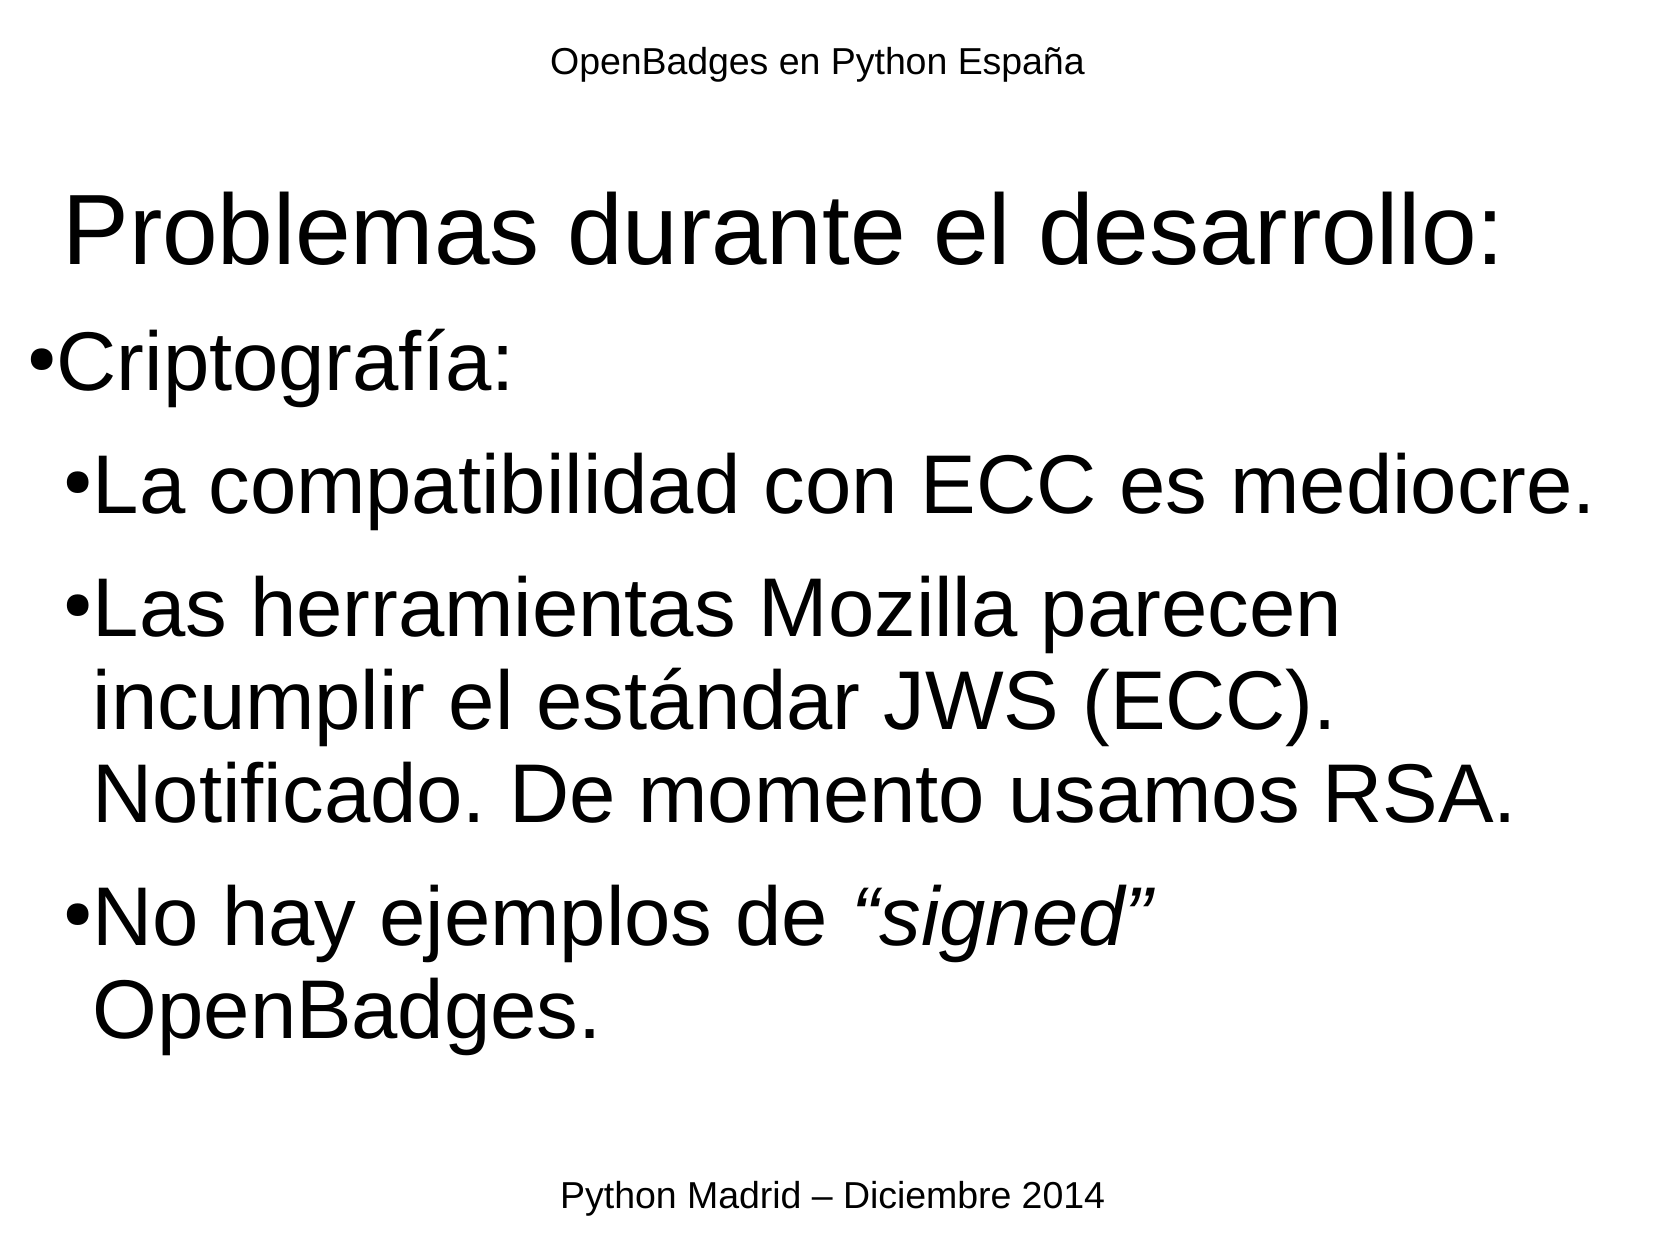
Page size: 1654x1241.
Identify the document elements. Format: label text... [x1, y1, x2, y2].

text_box OpenBadges en Python España [15, 33, 1621, 91]
text_box Python Madrid – Diciembre 2014 [30, 1166, 1636, 1224]
subtitle Problemas durante el desarrollo: Criptografía: La compatibilidad con ECC es mediocre. Las herramientas Mozilla parecen incumplir el estándar JWS (ECC). Notificado. De momento usamos RSA. No hay ejemplos de “signed” OpenBadges. [26, 91, 1621, 1201]
